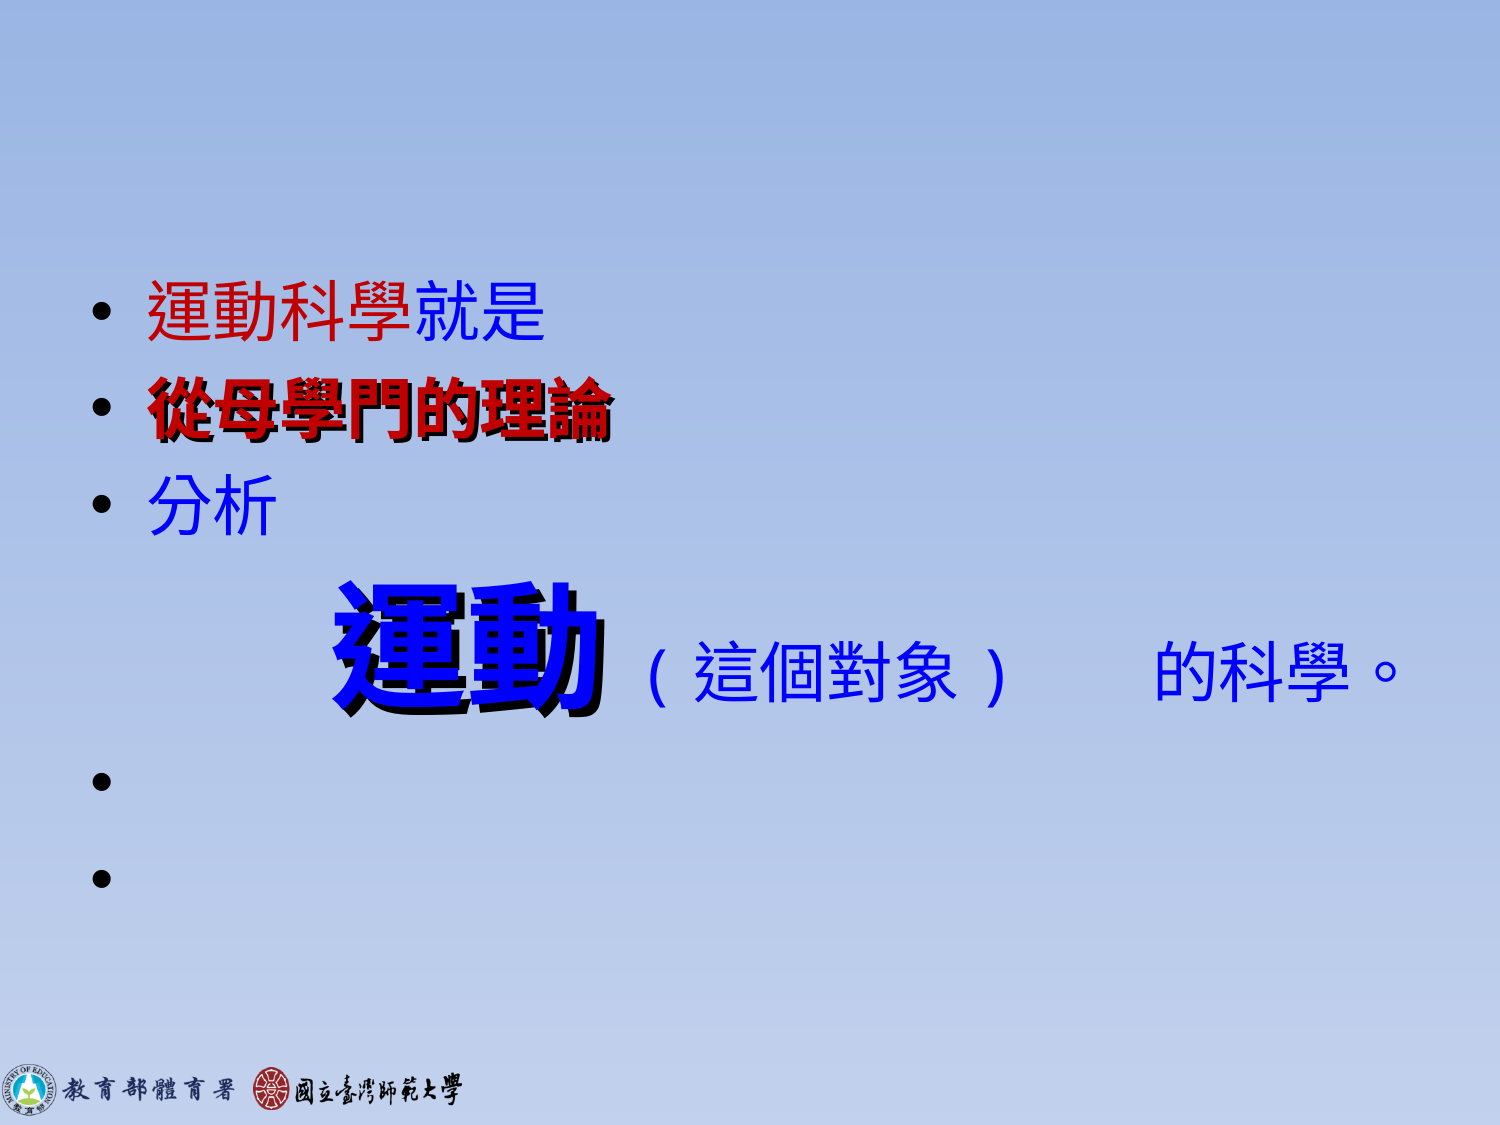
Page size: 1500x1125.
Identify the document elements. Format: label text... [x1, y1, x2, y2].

list 運動科學就是 從母學門的理論 分析 運動(這個對象) 的科學。 [75, 262, 1426, 1005]
